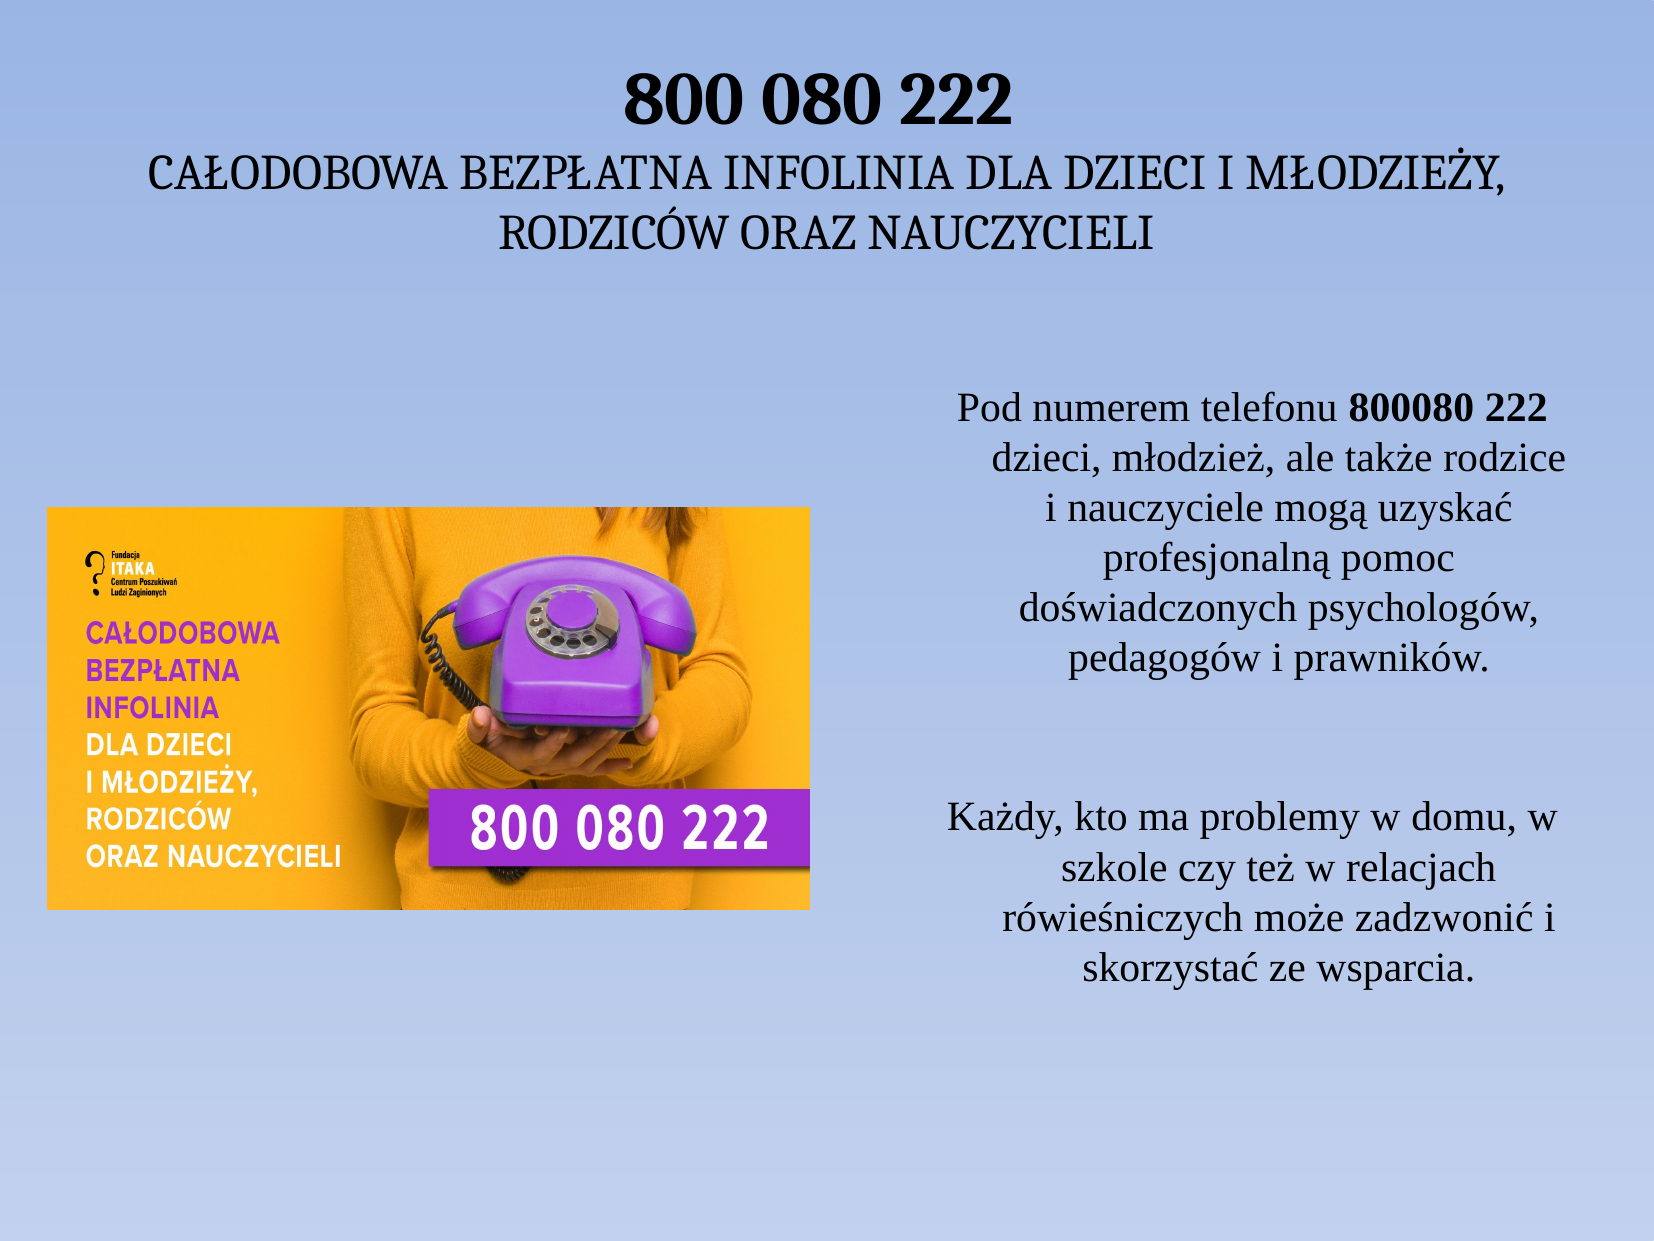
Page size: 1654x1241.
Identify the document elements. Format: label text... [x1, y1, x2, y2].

picture [47, 507, 810, 910]
title 800 080 222 CAŁODOBOWA BEZPŁATNA INFOLINIA DLA DZIECI I MŁODZIEŻY, RODZICÓW ORAZ NAUCZYCIELI [82, 49, 1571, 257]
list Pod numerem telefonu 800080 222 dzieci, młodzież, ale także rodzice i nauczyciele mogą uzyskać profesjonalną pomoc doświadczonych psychologów, pedagogów i prawników. Każdy, kto ma problemy w domu, w szkole czy też w relacjach rówieśniczych może zadzwonić i skorzystać ze wsparcia. [845, 290, 1572, 1127]
